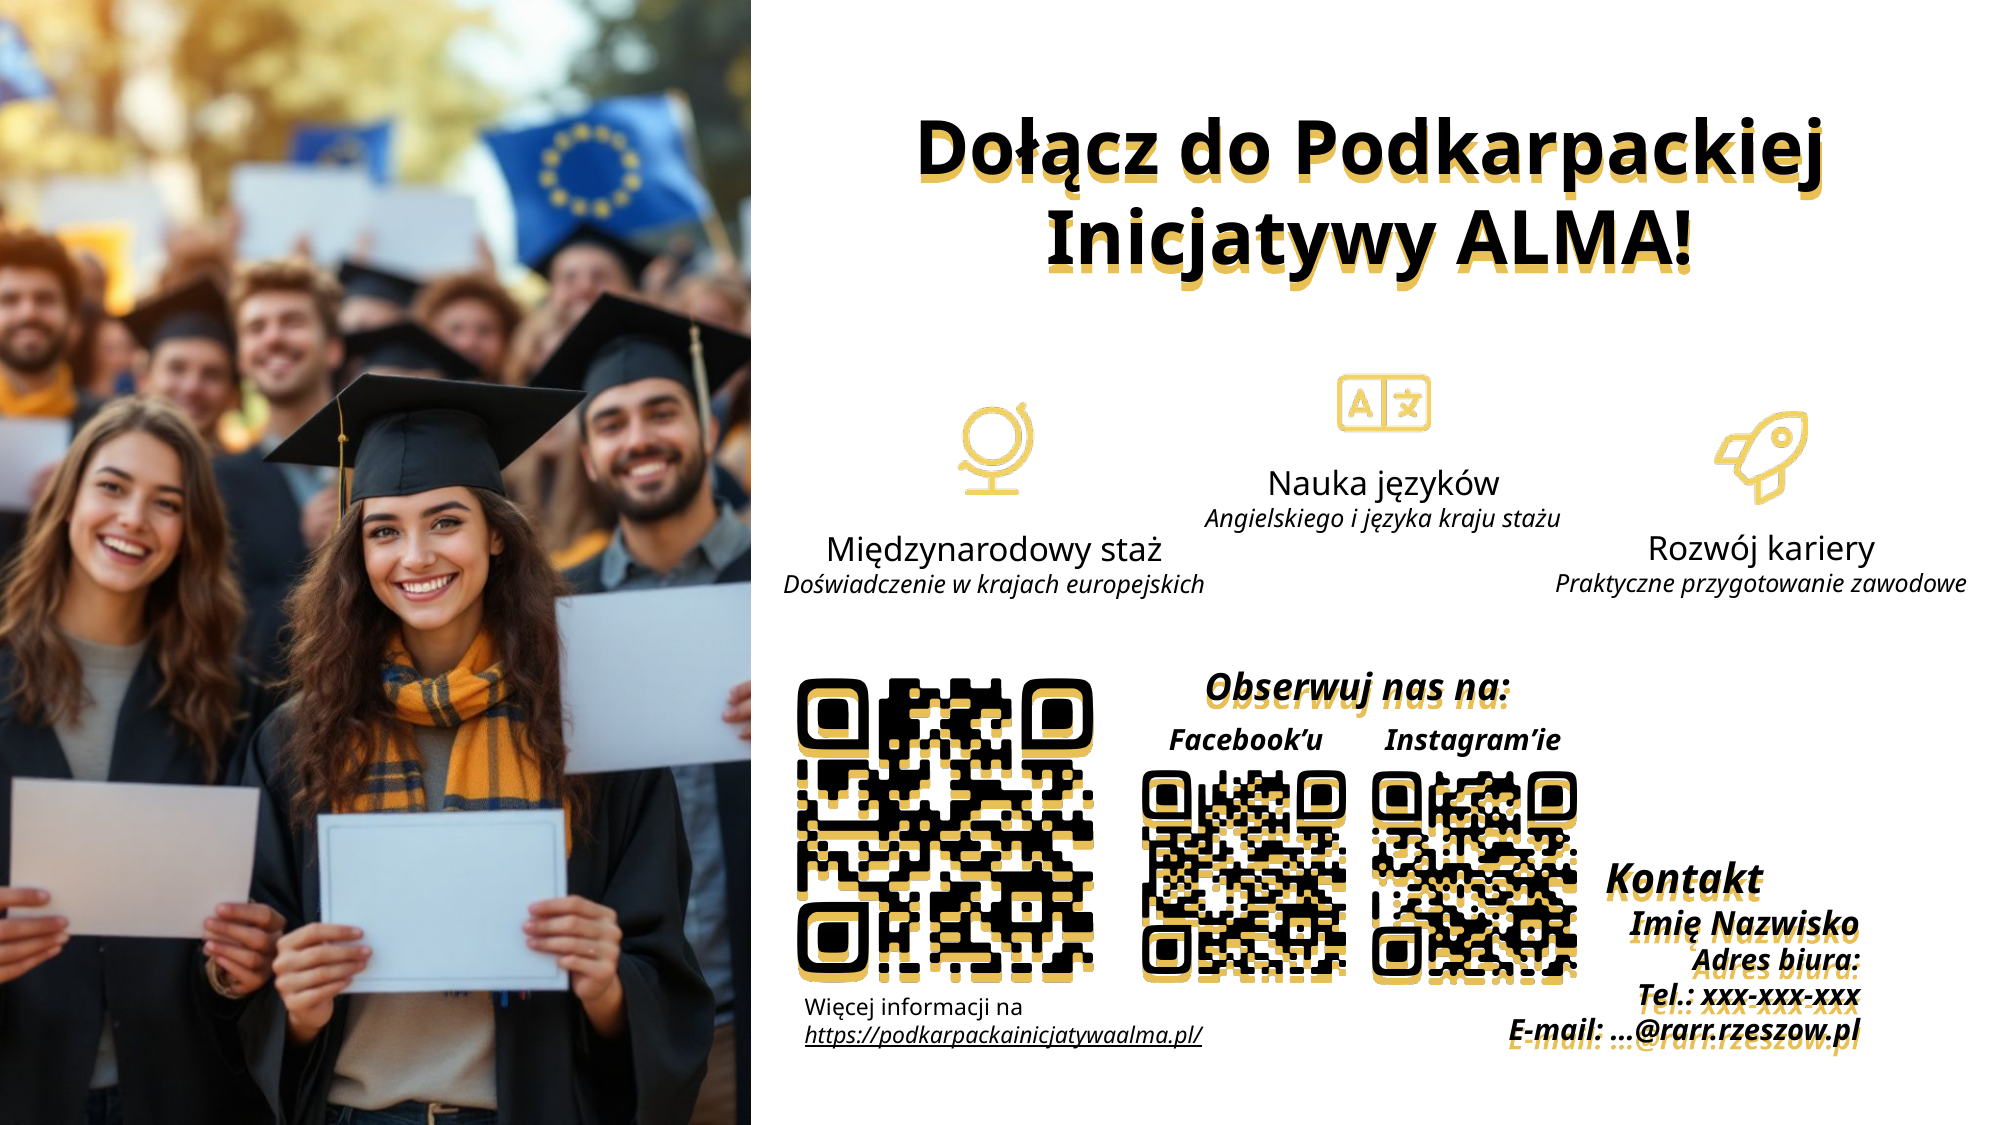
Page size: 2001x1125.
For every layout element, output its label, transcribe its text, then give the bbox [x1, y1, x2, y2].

text_box Nauka języków Angielskiego i języka kraju stażu [1196, 454, 1571, 541]
text_box Międzynarodowy staż Doświadczenie w krajach europejskich [769, 521, 1221, 607]
text_box Więcej informacji na https://podkarpackainicjatywaalma.pl/ [789, 985, 1244, 1056]
text_box Facebook’u [1140, 713, 1353, 765]
picture [787, 668, 1103, 983]
text_box Rozwój kariery Praktyczne przygotowanie zawodowe [1545, 519, 1978, 606]
text_box Kontakt Imię Nazwisko Adres biura: Tel.: xxx-xxx-xxx E-mail: …@rarr.rzeszow.pl [1493, 844, 1948, 1057]
picture [948, 401, 1042, 495]
picture [0, 0, 751, 1125]
text_box Dołącz do Podkarpackiej Inicjatywy ALMA! [863, 92, 1878, 290]
picture [1337, 356, 1431, 450]
picture [1135, 764, 1353, 981]
picture [1365, 764, 1584, 983]
text_box Instagram’ie [1367, 713, 1580, 764]
picture [1714, 411, 1808, 505]
text_box Obserwuj nas na: [1189, 655, 1517, 716]
